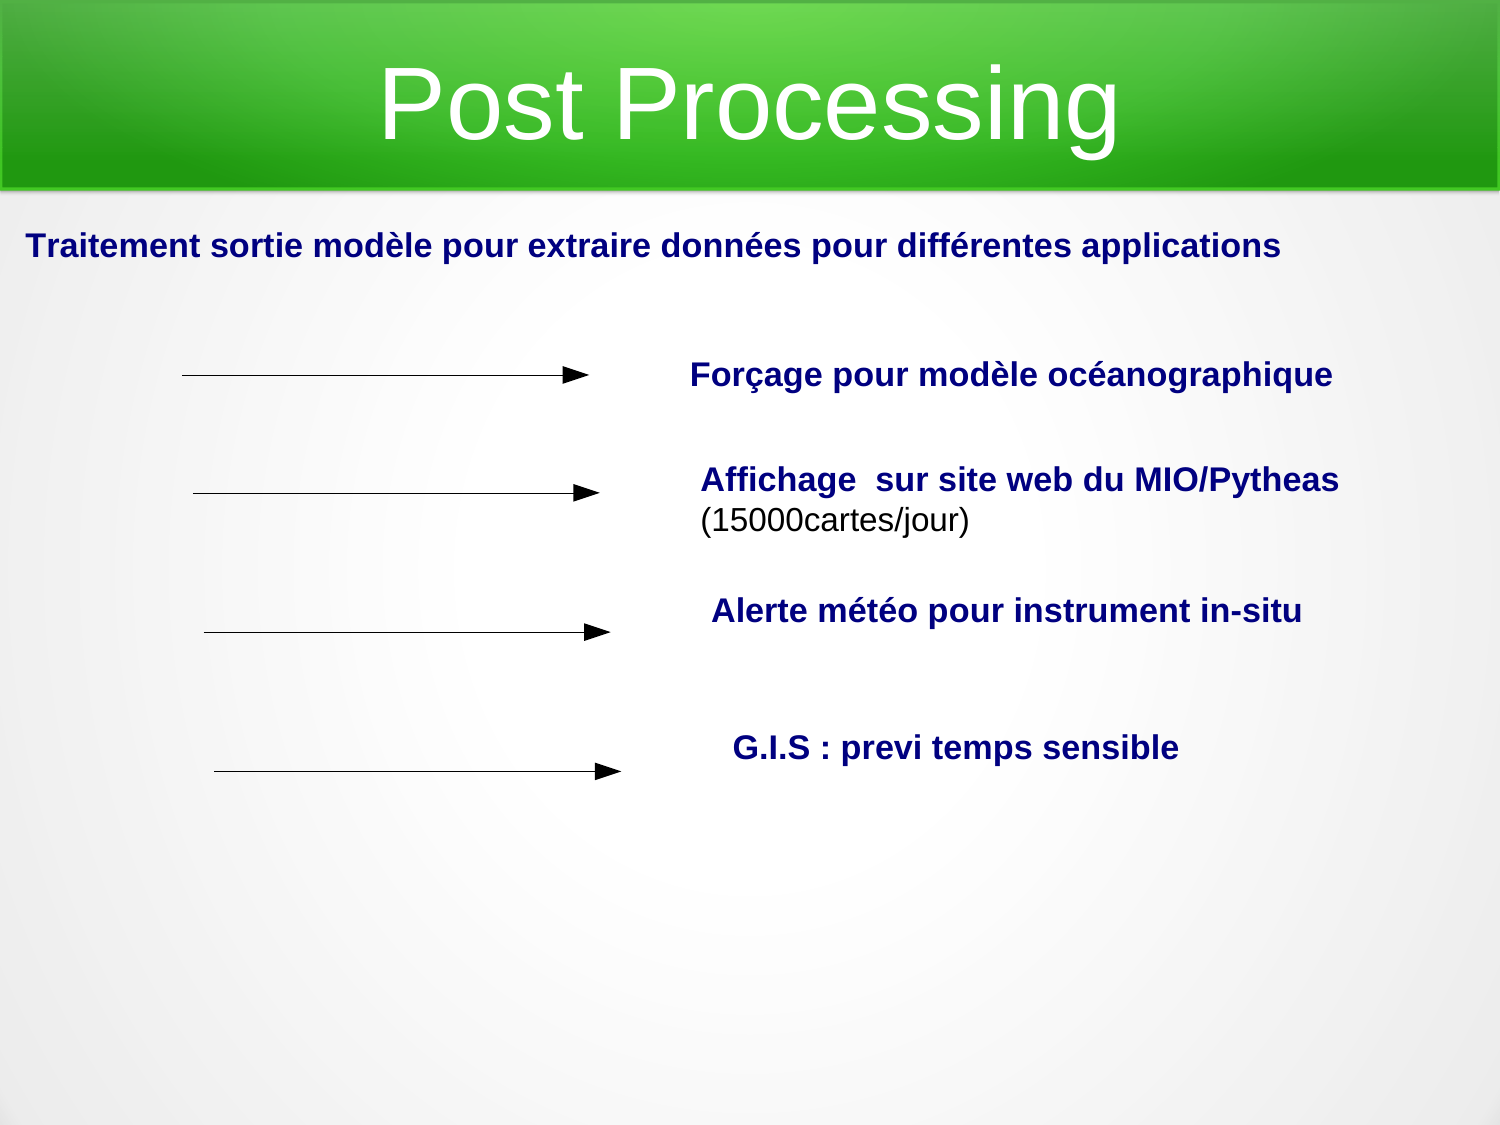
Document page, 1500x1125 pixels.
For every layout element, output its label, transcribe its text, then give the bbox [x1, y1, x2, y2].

text_box G.I.S : previ temps sensible [717, 717, 1318, 774]
title Post Processing [75, 41, 1425, 166]
text_box Affichage sur site web du MIO/Pytheas (15000cartes/jour) [685, 450, 1372, 546]
text_box Traitement sortie modèle pour extraire données pour différentes applications [10, 216, 1308, 272]
text_box Alerte météo pour instrument in-situ [696, 580, 1361, 637]
text_box Forçage pour modèle océanographique [675, 344, 1404, 401]
